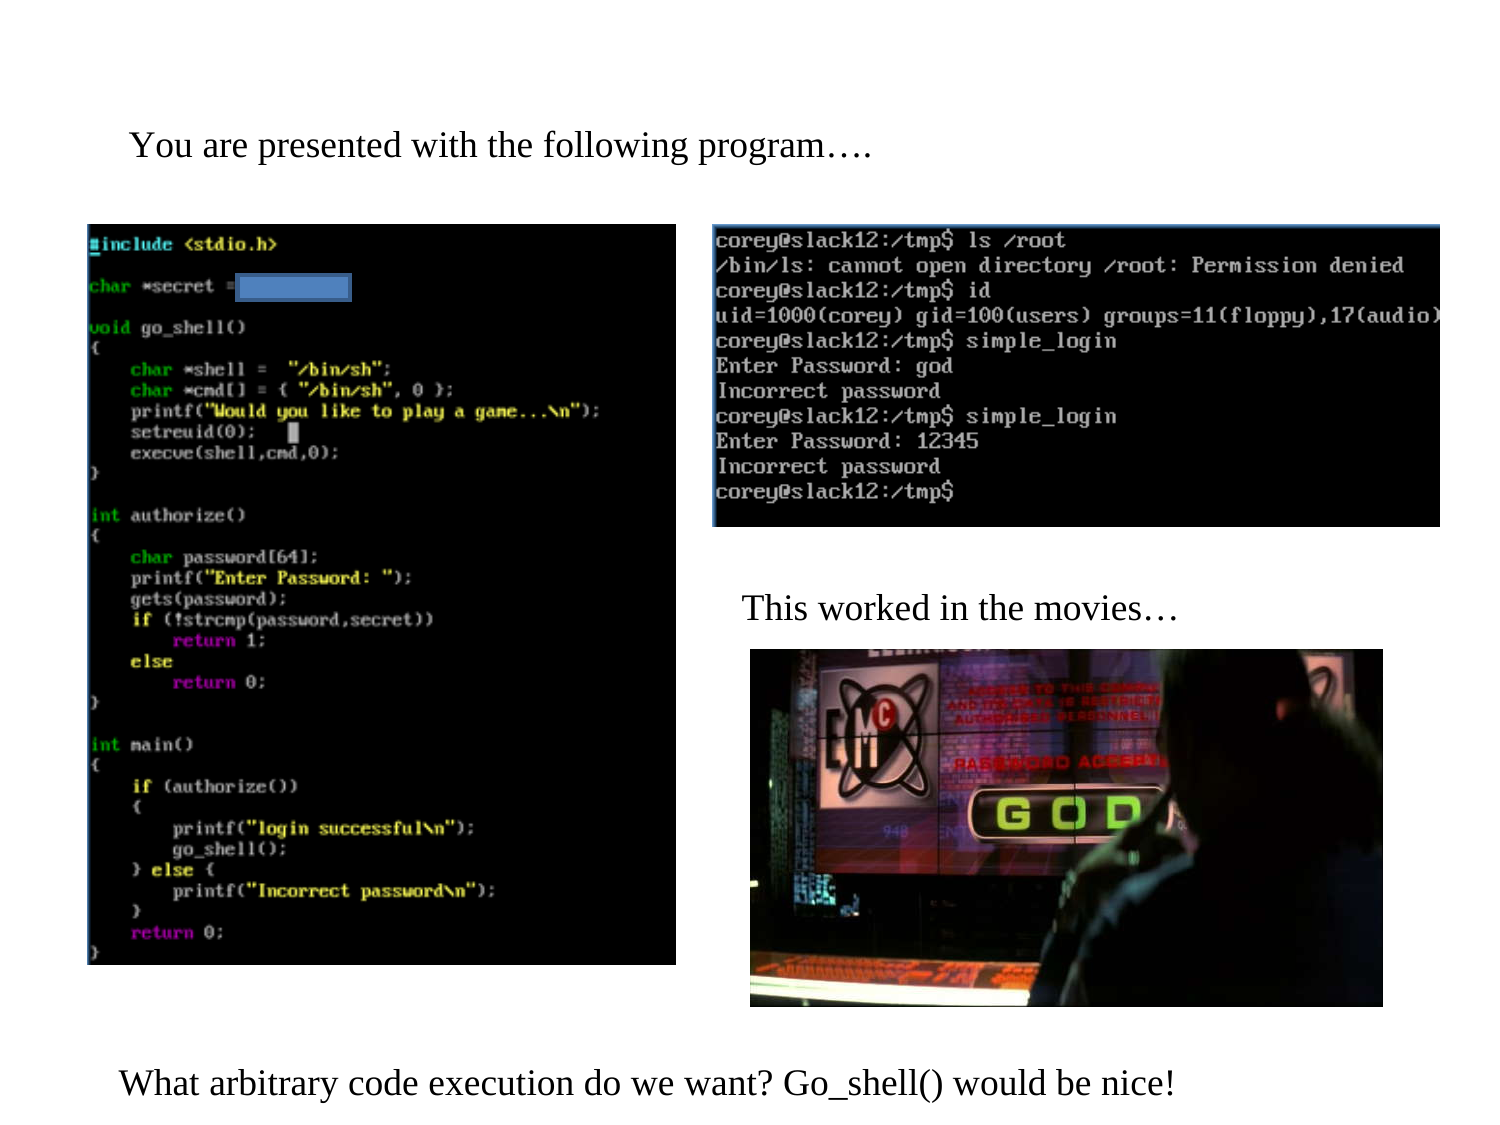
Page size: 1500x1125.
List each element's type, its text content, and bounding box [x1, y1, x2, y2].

picture [750, 649, 1383, 1007]
text_box You are presented with the following program…. [113, 112, 888, 173]
picture [712, 224, 1440, 527]
text_box [237, 274, 350, 300]
text_box What arbitrary code execution do we want? Go_shell() would be nice! [103, 1049, 1193, 1111]
text_box This worked in the movies… [726, 574, 1196, 636]
picture [87, 224, 676, 965]
